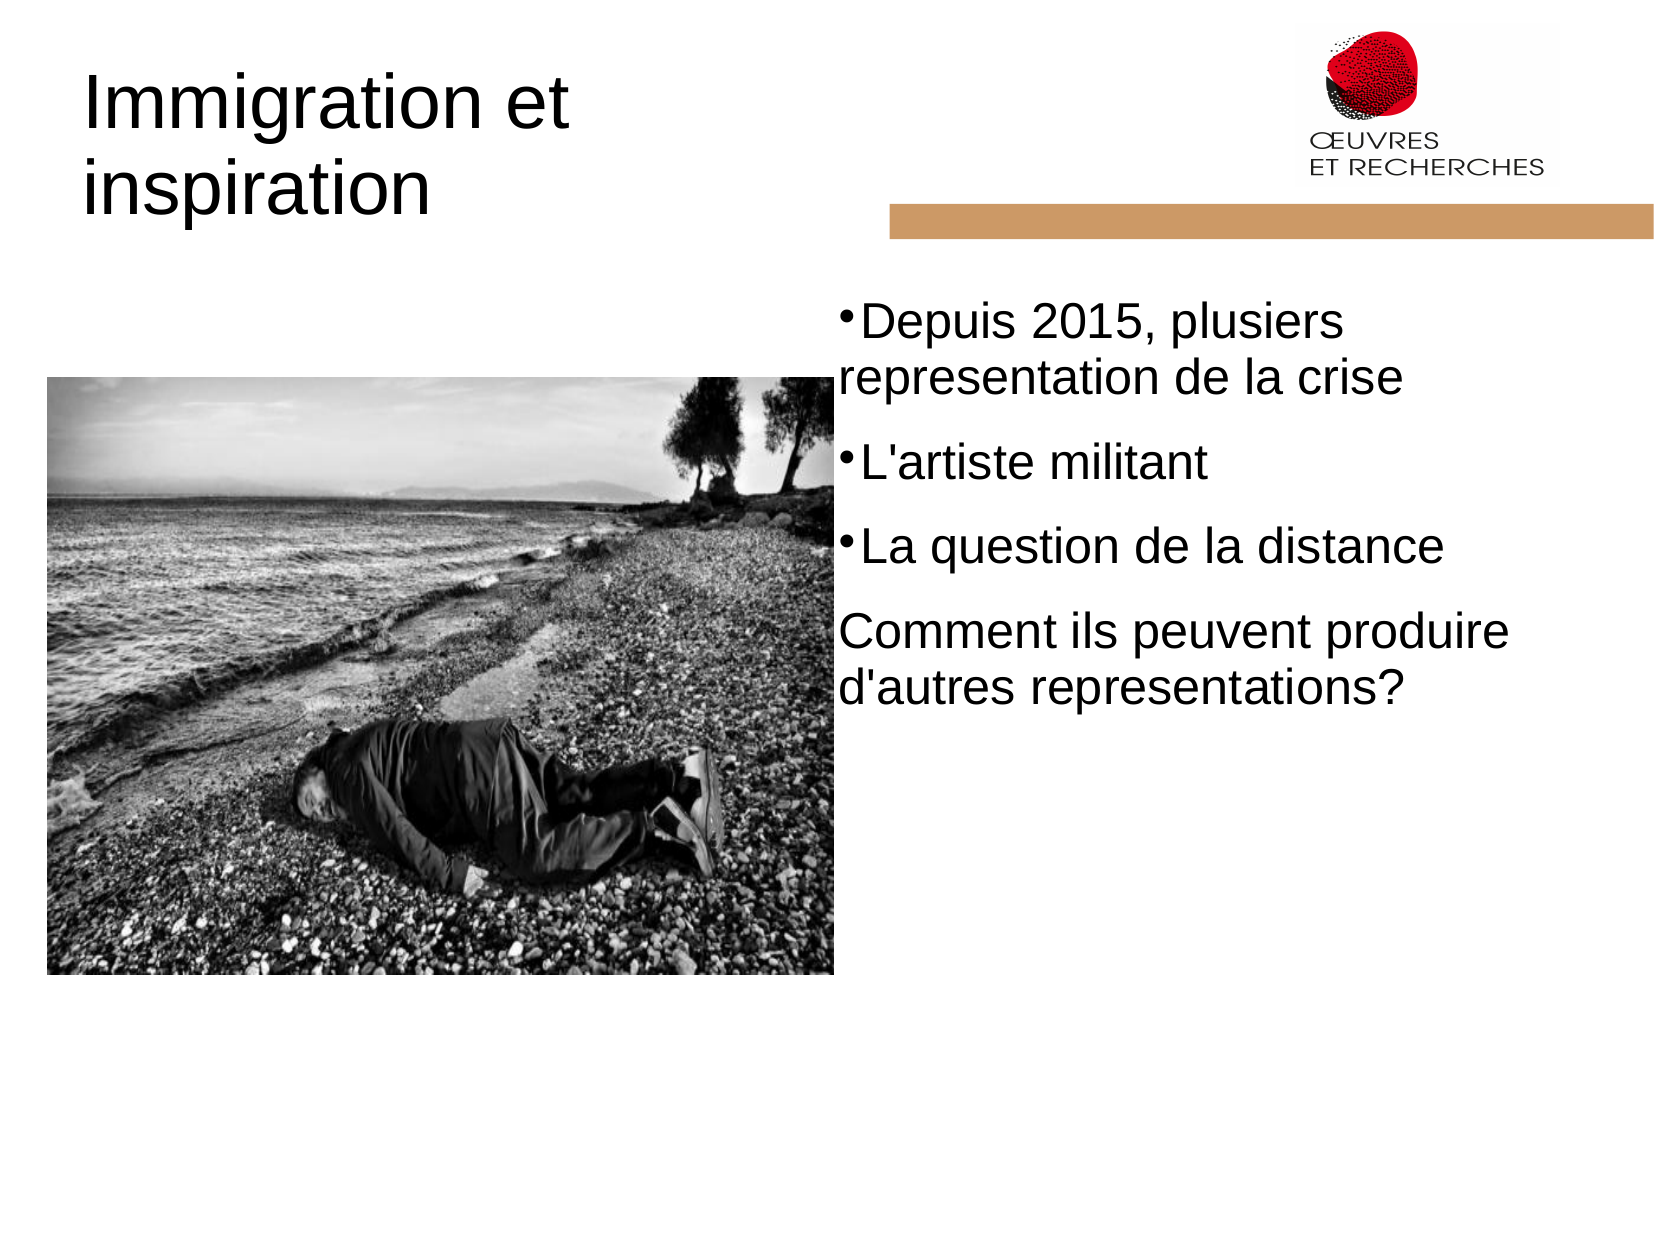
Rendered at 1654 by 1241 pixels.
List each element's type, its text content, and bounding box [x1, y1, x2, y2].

title Immigration et inspiration [82, 49, 686, 237]
picture [1295, 23, 1560, 187]
text_box [889, 203, 1654, 240]
list Depuis 2015, plusiers representation de la crise L'artiste militant La question de la distance Comment ils peuvent produire d'autres representations? [838, 200, 1565, 721]
picture [47, 377, 834, 975]
